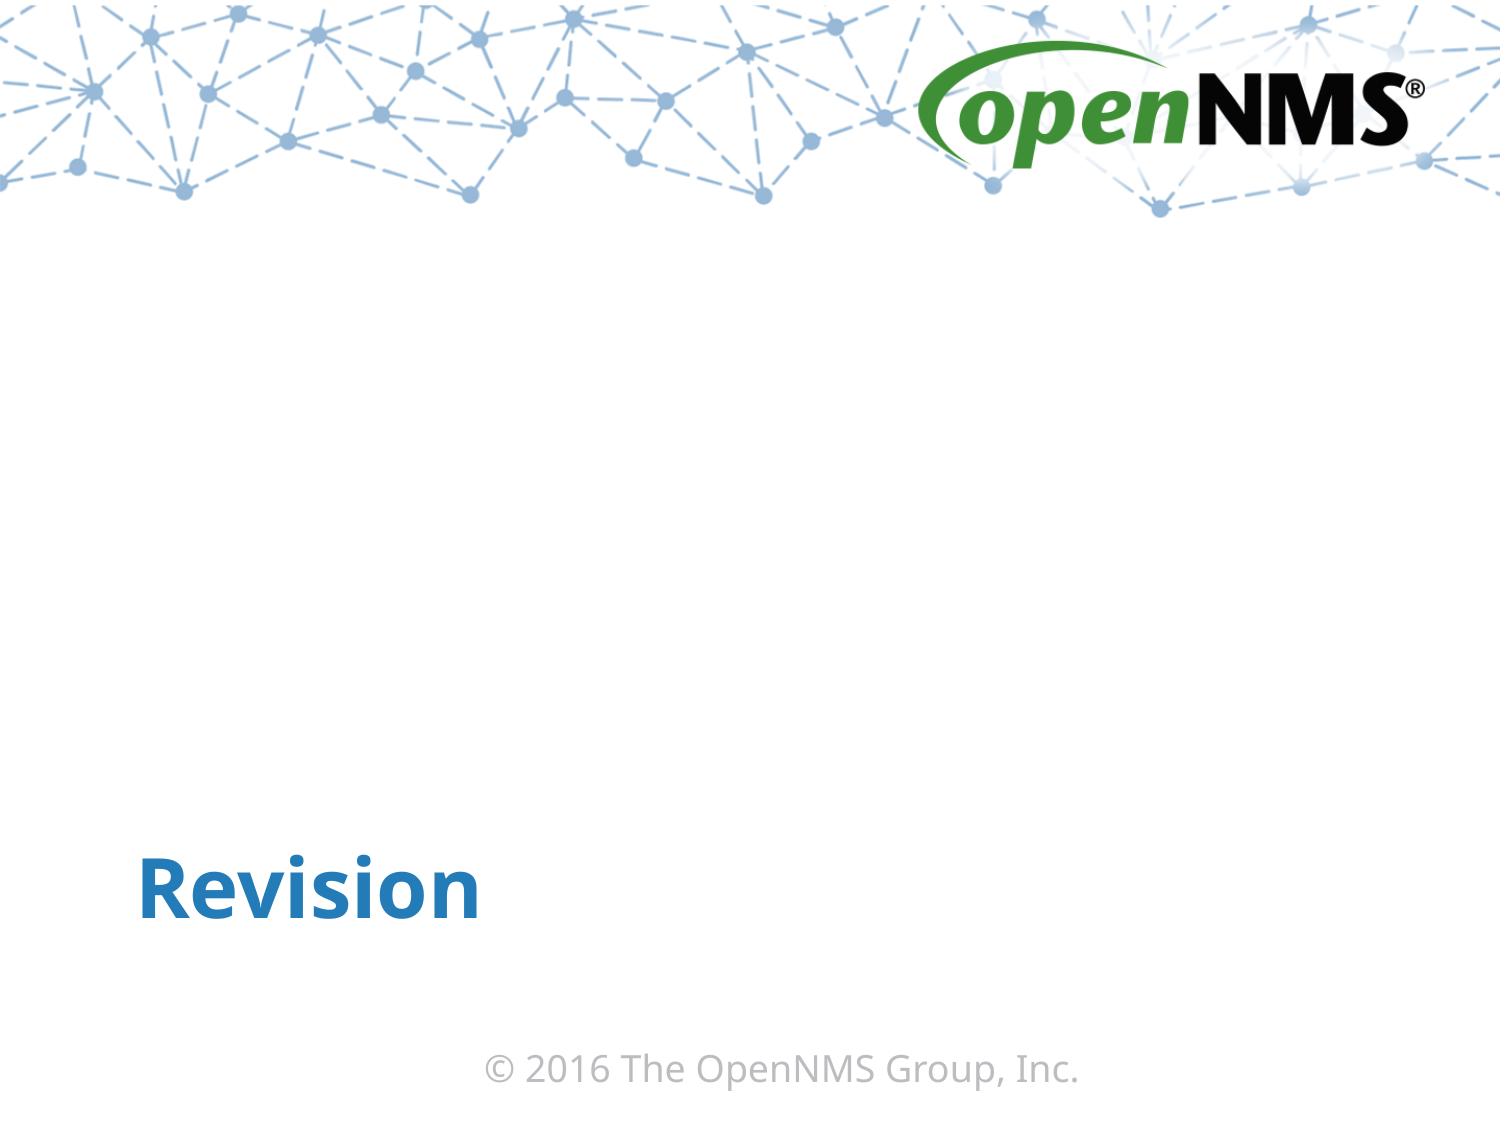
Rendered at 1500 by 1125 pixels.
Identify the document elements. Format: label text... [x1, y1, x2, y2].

picture [0, 0, 1500, 225]
title Revision [120, 827, 1396, 961]
